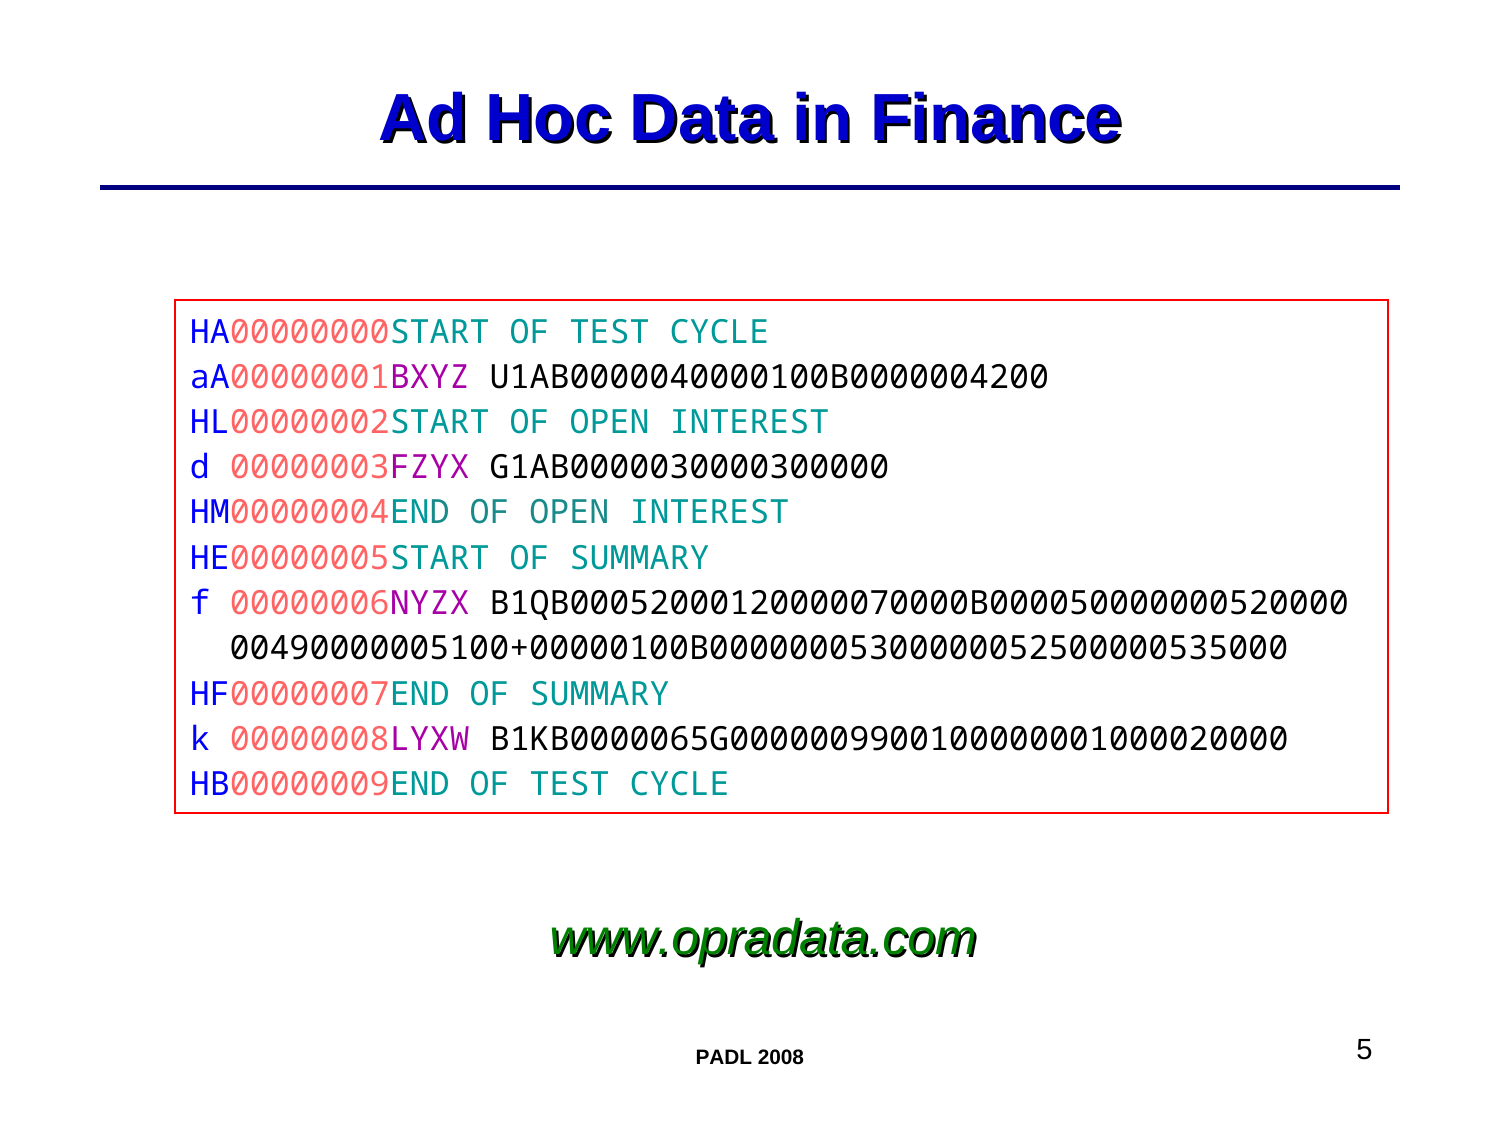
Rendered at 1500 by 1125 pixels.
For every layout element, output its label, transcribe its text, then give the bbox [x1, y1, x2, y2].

text_box www.opradata.com [412, 901, 1101, 974]
title Ad Hoc Data in Finance [100, 72, 1401, 163]
text_box HA00000000START OF TEST CYCLE aA00000001BXYZ U1AB0000040000100B0000004200 HL00000002START OF OPEN INTEREST d 00000003FZYX G1AB0000030000300000 HM00000004END OF OPEN INTEREST HE00000005START OF SUMMARY f 00000006NYZX B1QB00052000120000070000B000050000000520000 00490000005100+00000100B00000005300000052500000535000 HF00000007END OF SUMMARY k 00000008LYXW B1KB0000065G0000009900100000001000020000 HB00000009END OF TEST CYCLE [174, 299, 1388, 814]
